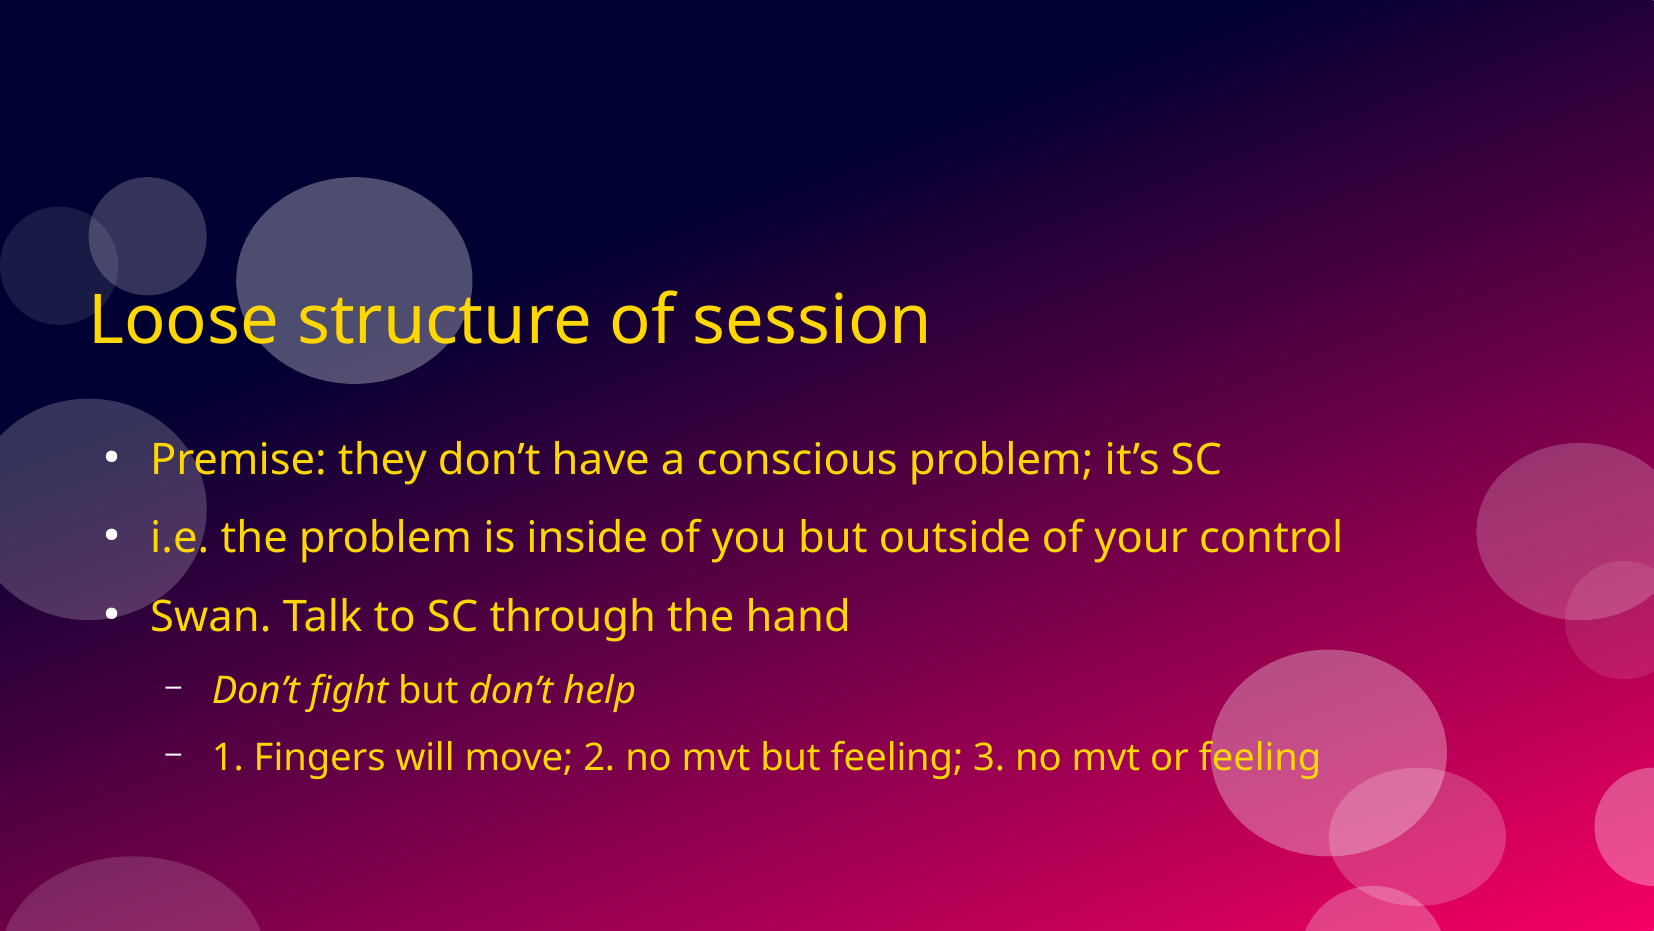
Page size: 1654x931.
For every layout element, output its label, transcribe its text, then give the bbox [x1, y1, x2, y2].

title Loose structure of session [88, 236, 1565, 399]
list Premise: they don’t have a conscious problem; it’s SC i.e. the problem is inside of you but outside of your control Swan. Talk to SC through the hand Don’t fight but don’t help 1. Fingers will move; 2. no mvt but feeling; 3. no mvt or feeling [88, 428, 1565, 783]
